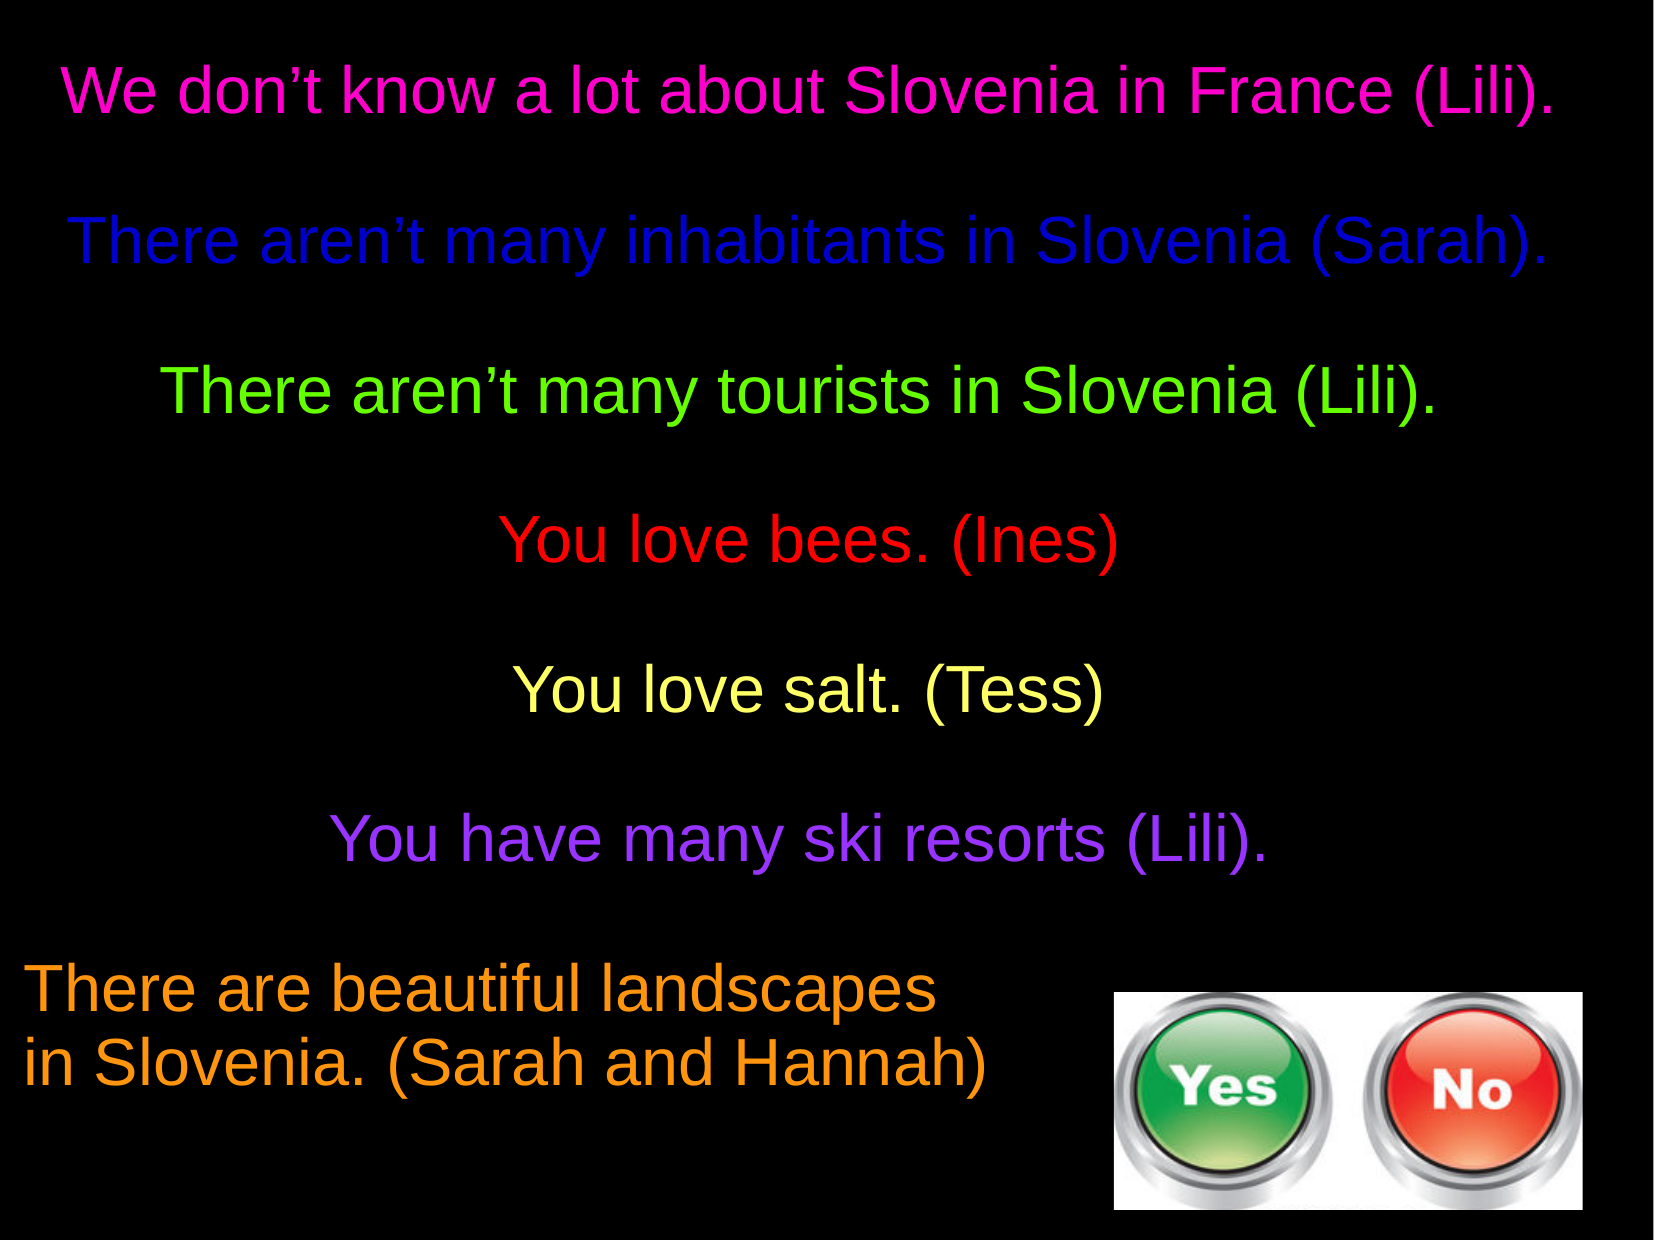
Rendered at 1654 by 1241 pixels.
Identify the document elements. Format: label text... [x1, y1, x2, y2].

picture [1113, 992, 1583, 1210]
subtitle We don’t know a lot about Slovenia in France (Lili). There aren’t many inhabitants in Slovenia (Sarah). There aren’t many tourists in Slovenia (Lili). You love bees. (Ines) You love salt. (Tess) You have many ski resorts (Lili). There are beautiful landscapes in Slovenia. (Sarah and Hannah) [23, 47, 1595, 1107]
